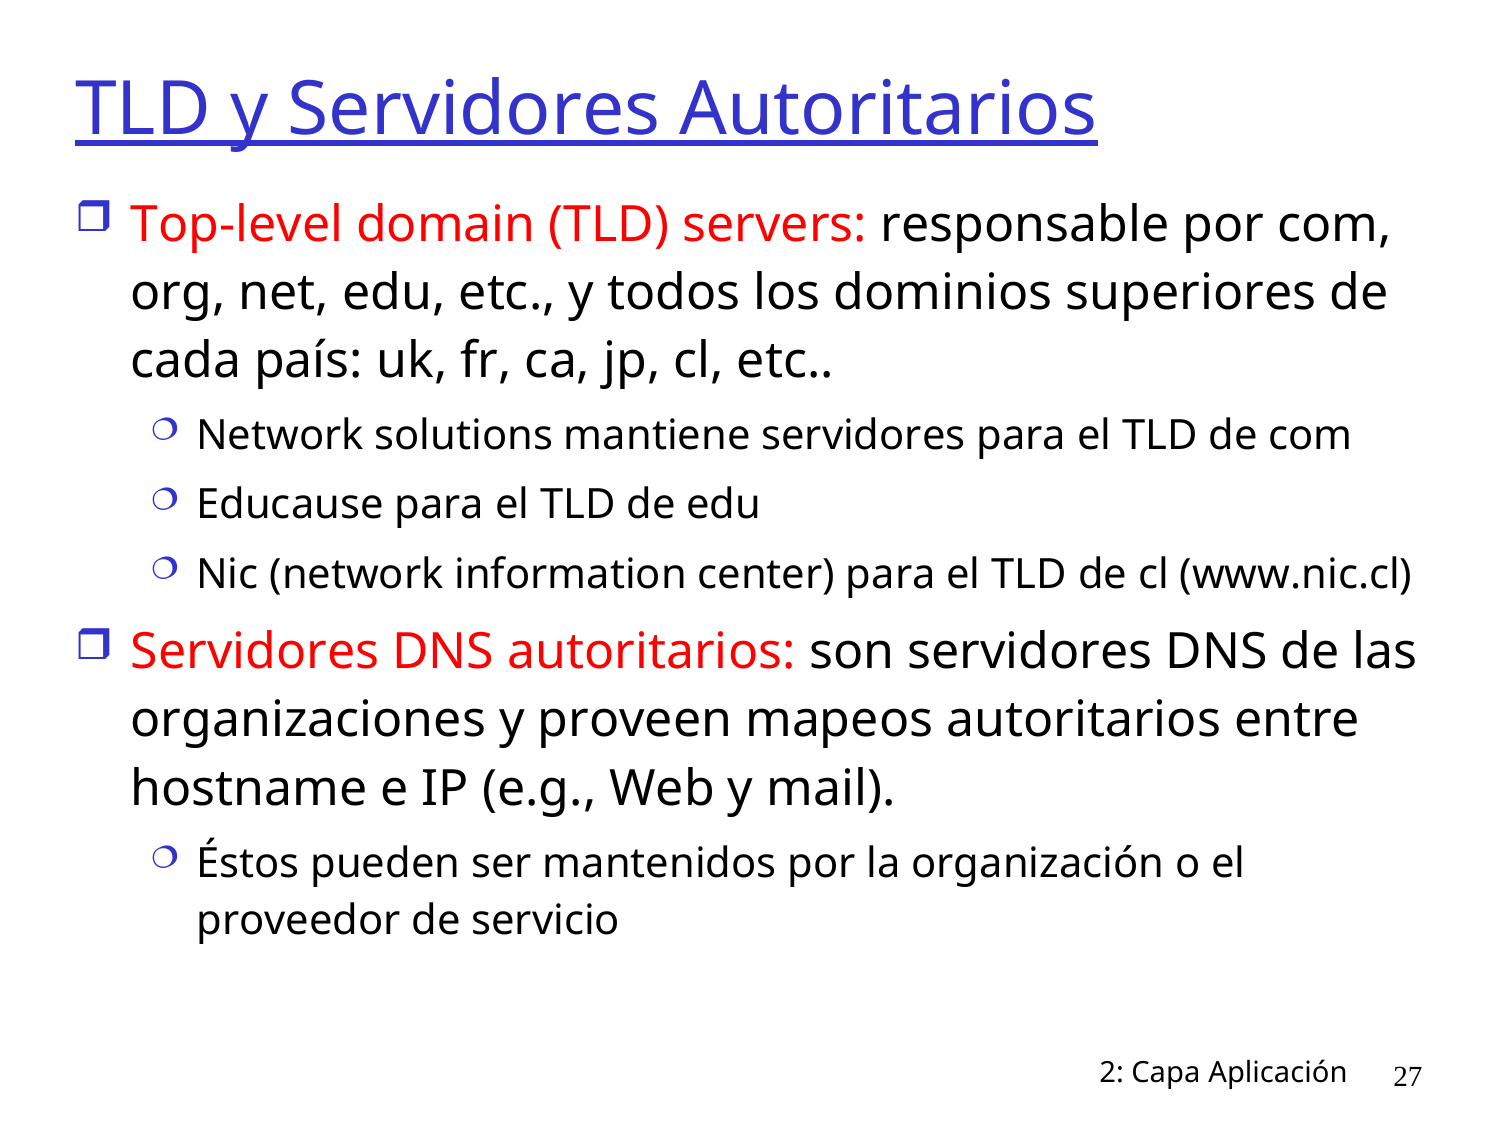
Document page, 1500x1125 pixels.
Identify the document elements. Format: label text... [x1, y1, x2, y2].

title TLD y Servidores Autoritarios [75, 23, 1426, 187]
list Top-level domain (TLD) servers: responsable por com, org, net, edu, etc., y todos los dominios superiores de cada país: uk, fr, ca, jp, cl, etc.. Network solutions mantiene servidores para el TLD de com Educause para el TLD de edu Nic (network information center) para el TLD de cl (www.nic.cl)‏ Servidores DNS autoritarios: son servidores DNS de las organizaciones y proveen mapeos autoritarios entre hostname e IP (e.g., Web y mail). Éstos pueden ser mantenidos por la organización o el proveedor de servicio [75, 187, 1426, 1021]
